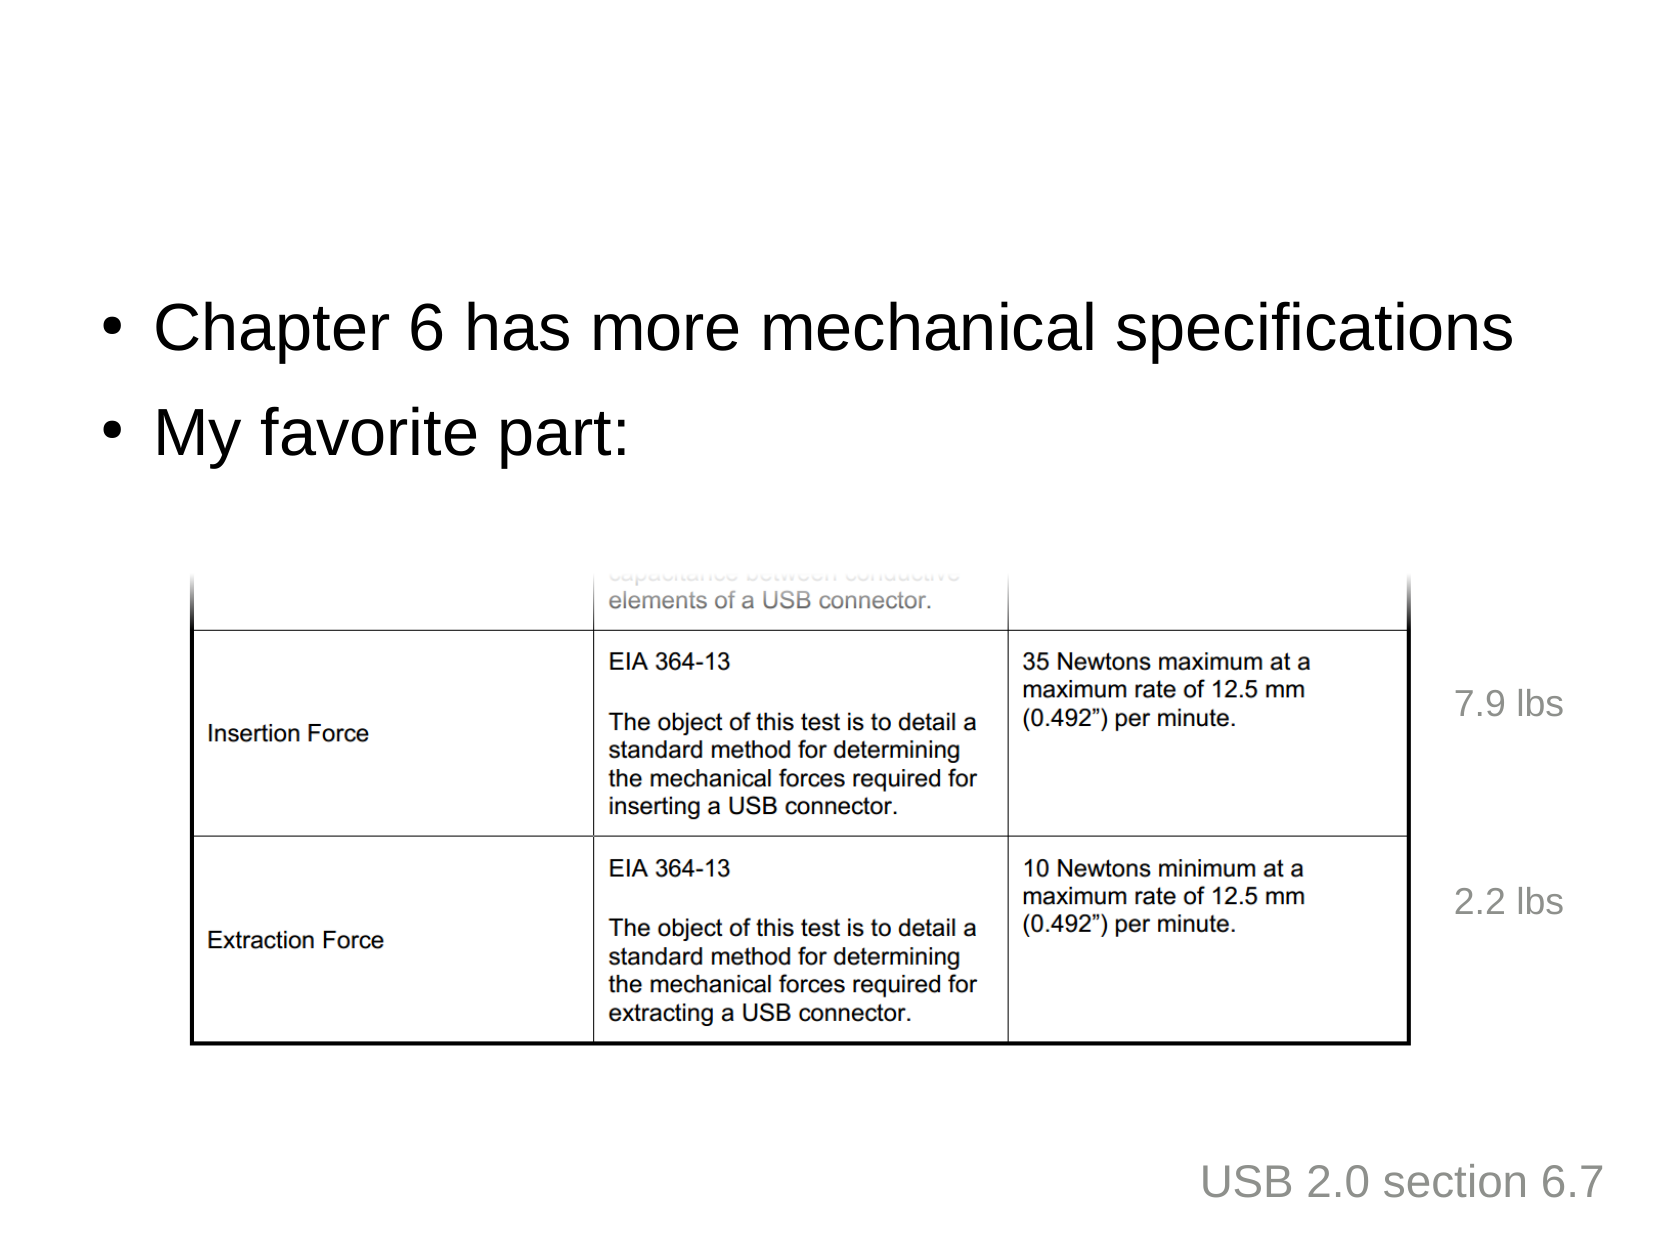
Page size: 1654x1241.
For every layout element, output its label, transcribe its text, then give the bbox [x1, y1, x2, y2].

picture [150, 553, 1460, 1110]
text_box USB 2.0 section 6.7 [1185, 1148, 1651, 1216]
text_box 7.9 lbs [1439, 675, 1580, 732]
text_box 2.2 lbs [1439, 873, 1580, 931]
list Chapter 6 has more mechanical specifications My favorite part: [82, 290, 1571, 481]
